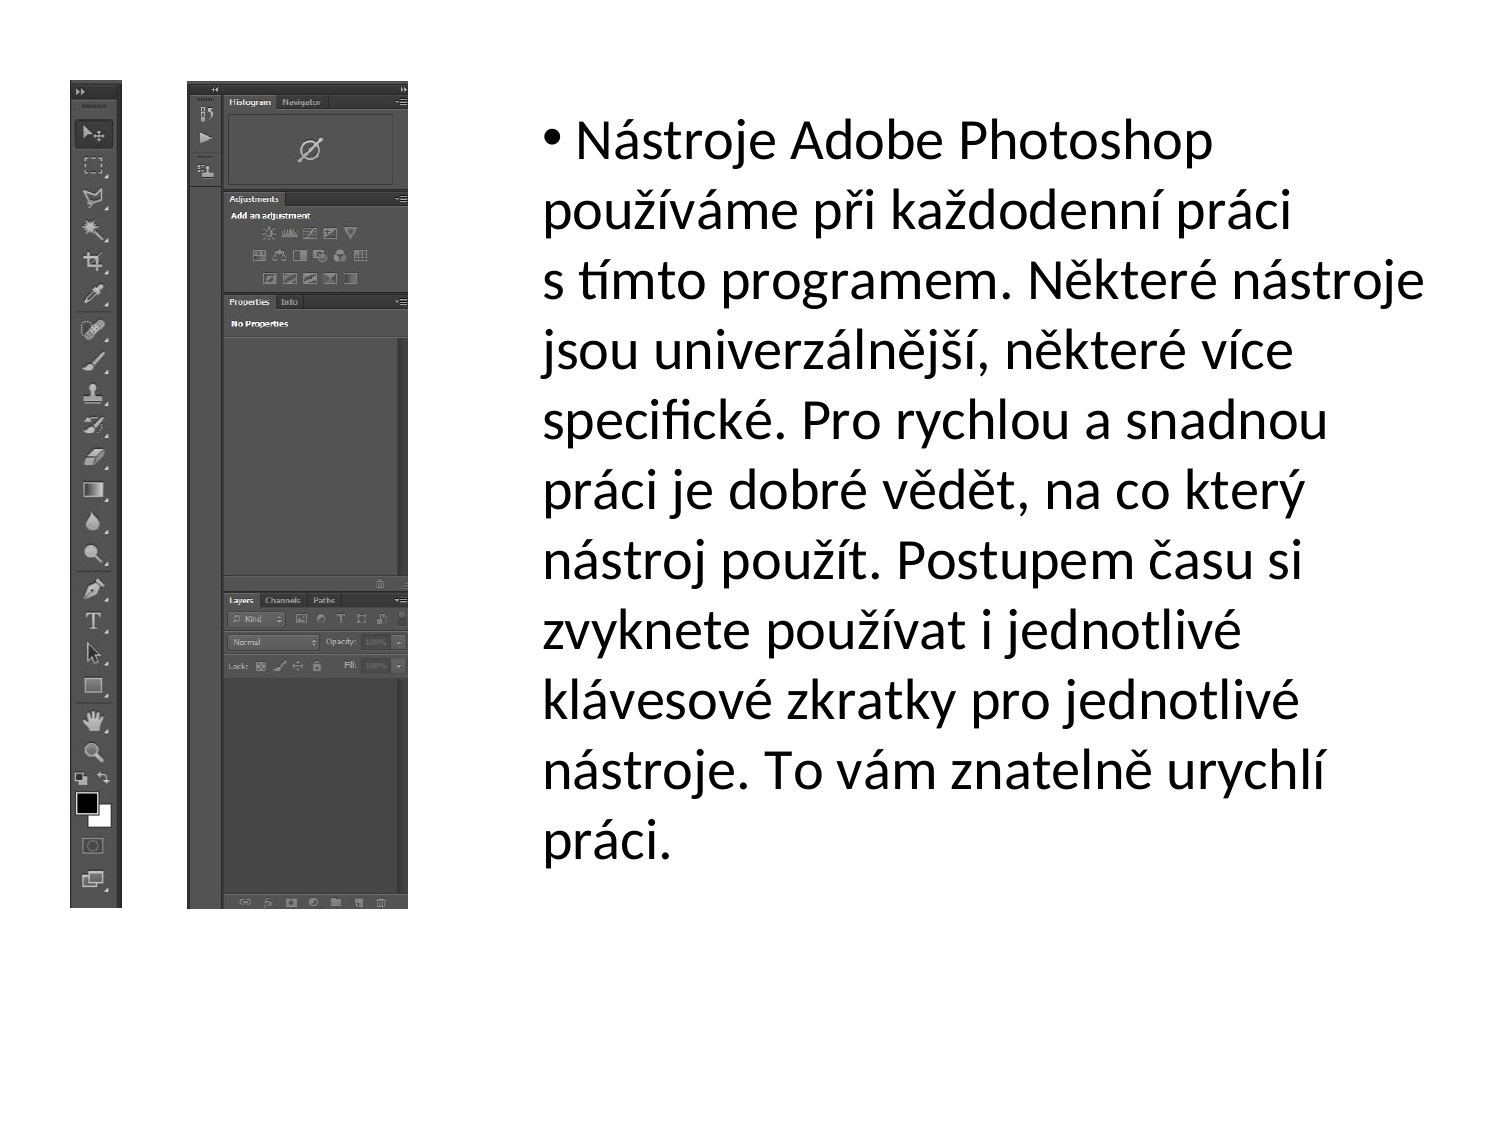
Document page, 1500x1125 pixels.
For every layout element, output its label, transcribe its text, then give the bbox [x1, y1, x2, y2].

text_box Nástroje Adobe Photoshop používáme při každodenní práci s tímto programem. Některé nástroje jsou univerzálnější, některé více specifické. Pro rychlou a snadnou práci je dobré vědět, na co který nástroj použít. Postupem času si zvyknete používat i jednotlivé klávesové zkratky pro jednotlivé nástroje. To vám znatelně urychlí práci. [527, 93, 1465, 880]
picture [70, 80, 122, 908]
picture [187, 81, 408, 909]
